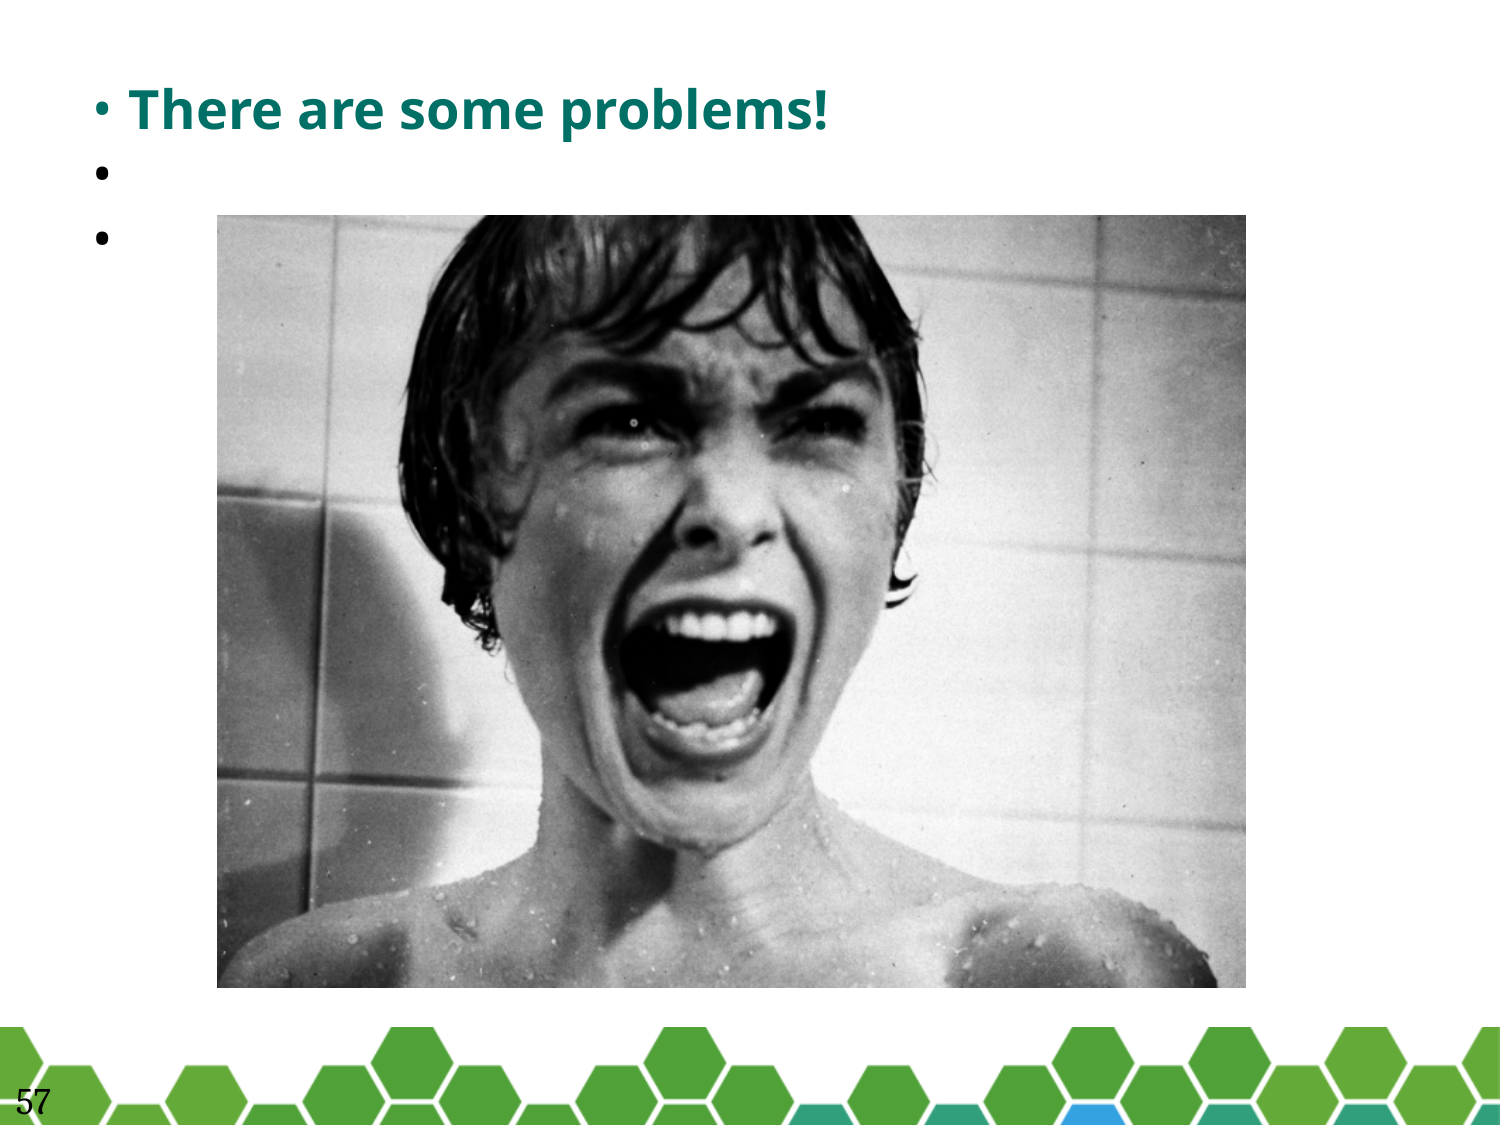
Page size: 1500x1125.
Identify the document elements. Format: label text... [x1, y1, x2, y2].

text_box There are some problems! [92, 75, 1467, 728]
picture [217, 215, 1246, 988]
picture [0, 1027, 1500, 1125]
